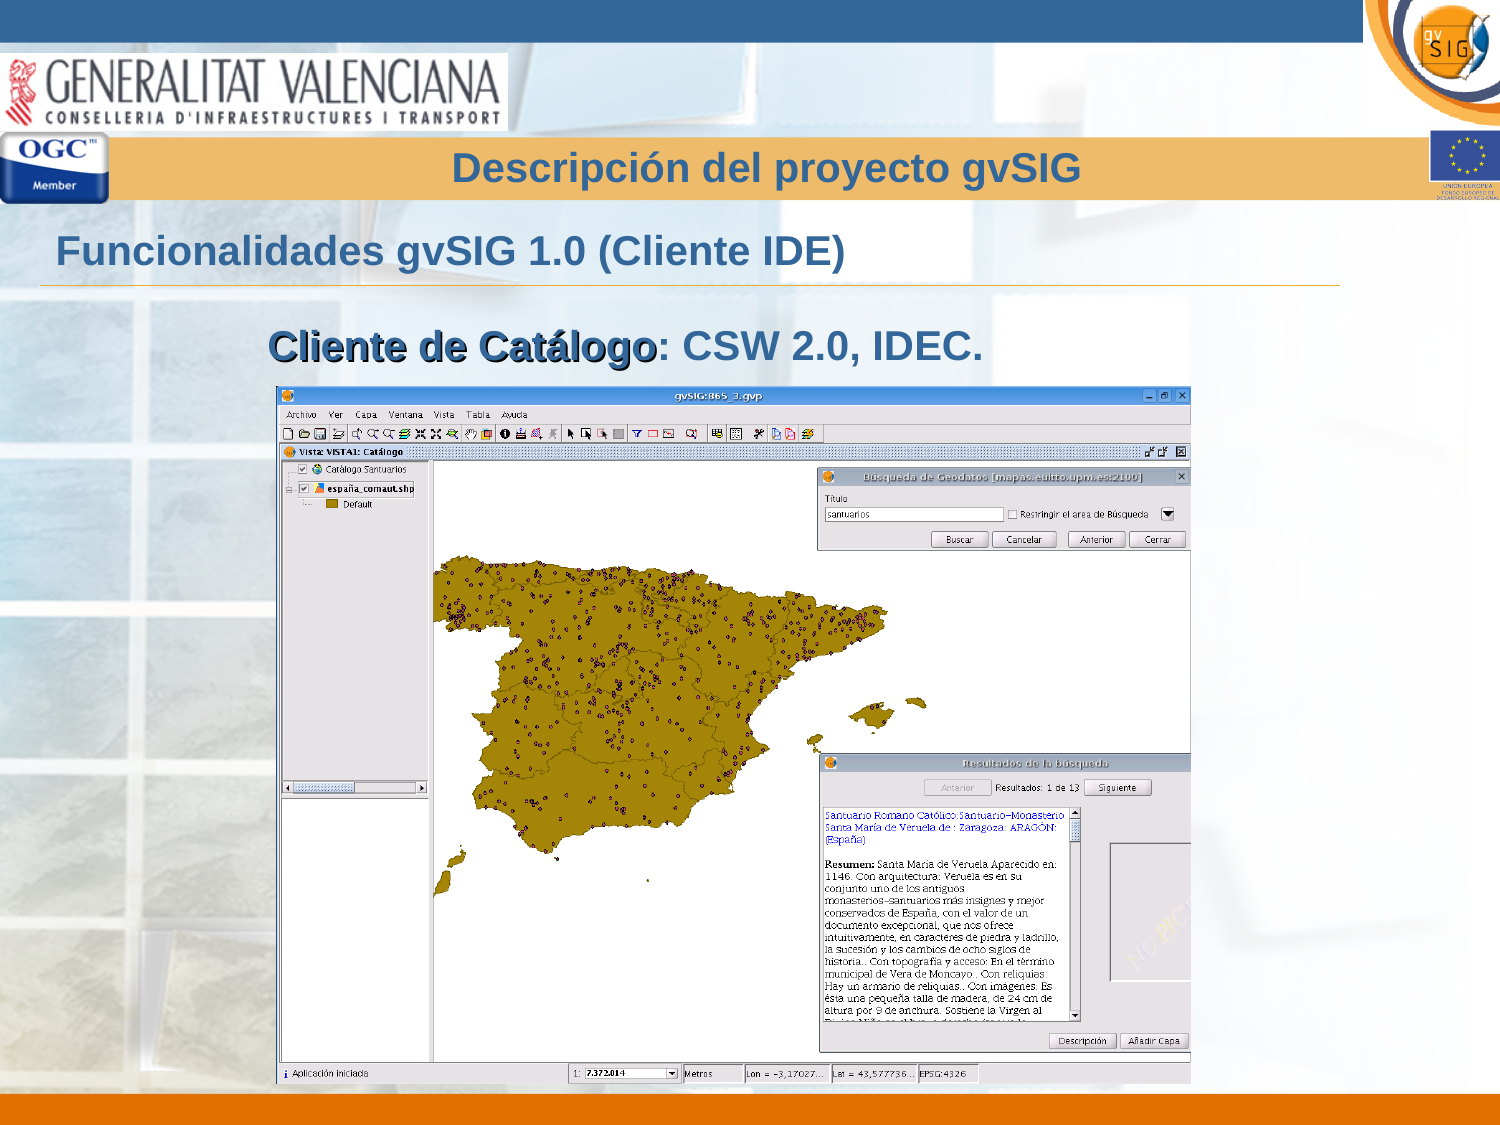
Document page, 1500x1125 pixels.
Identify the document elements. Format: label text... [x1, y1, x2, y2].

picture [1363, 0, 1500, 127]
picture [276, 386, 1191, 1084]
picture [0, 132, 109, 204]
text_box Funcionalidades gvSIG 1.0 (Cliente IDE) [40, 222, 1196, 286]
text_box Descripción del proyecto gvSIG [145, 146, 1389, 202]
picture [0, 53, 508, 131]
text_box Cliente de Catálogo: CSW 2.0, IDEC. [133, 312, 1393, 422]
picture [1429, 129, 1500, 200]
